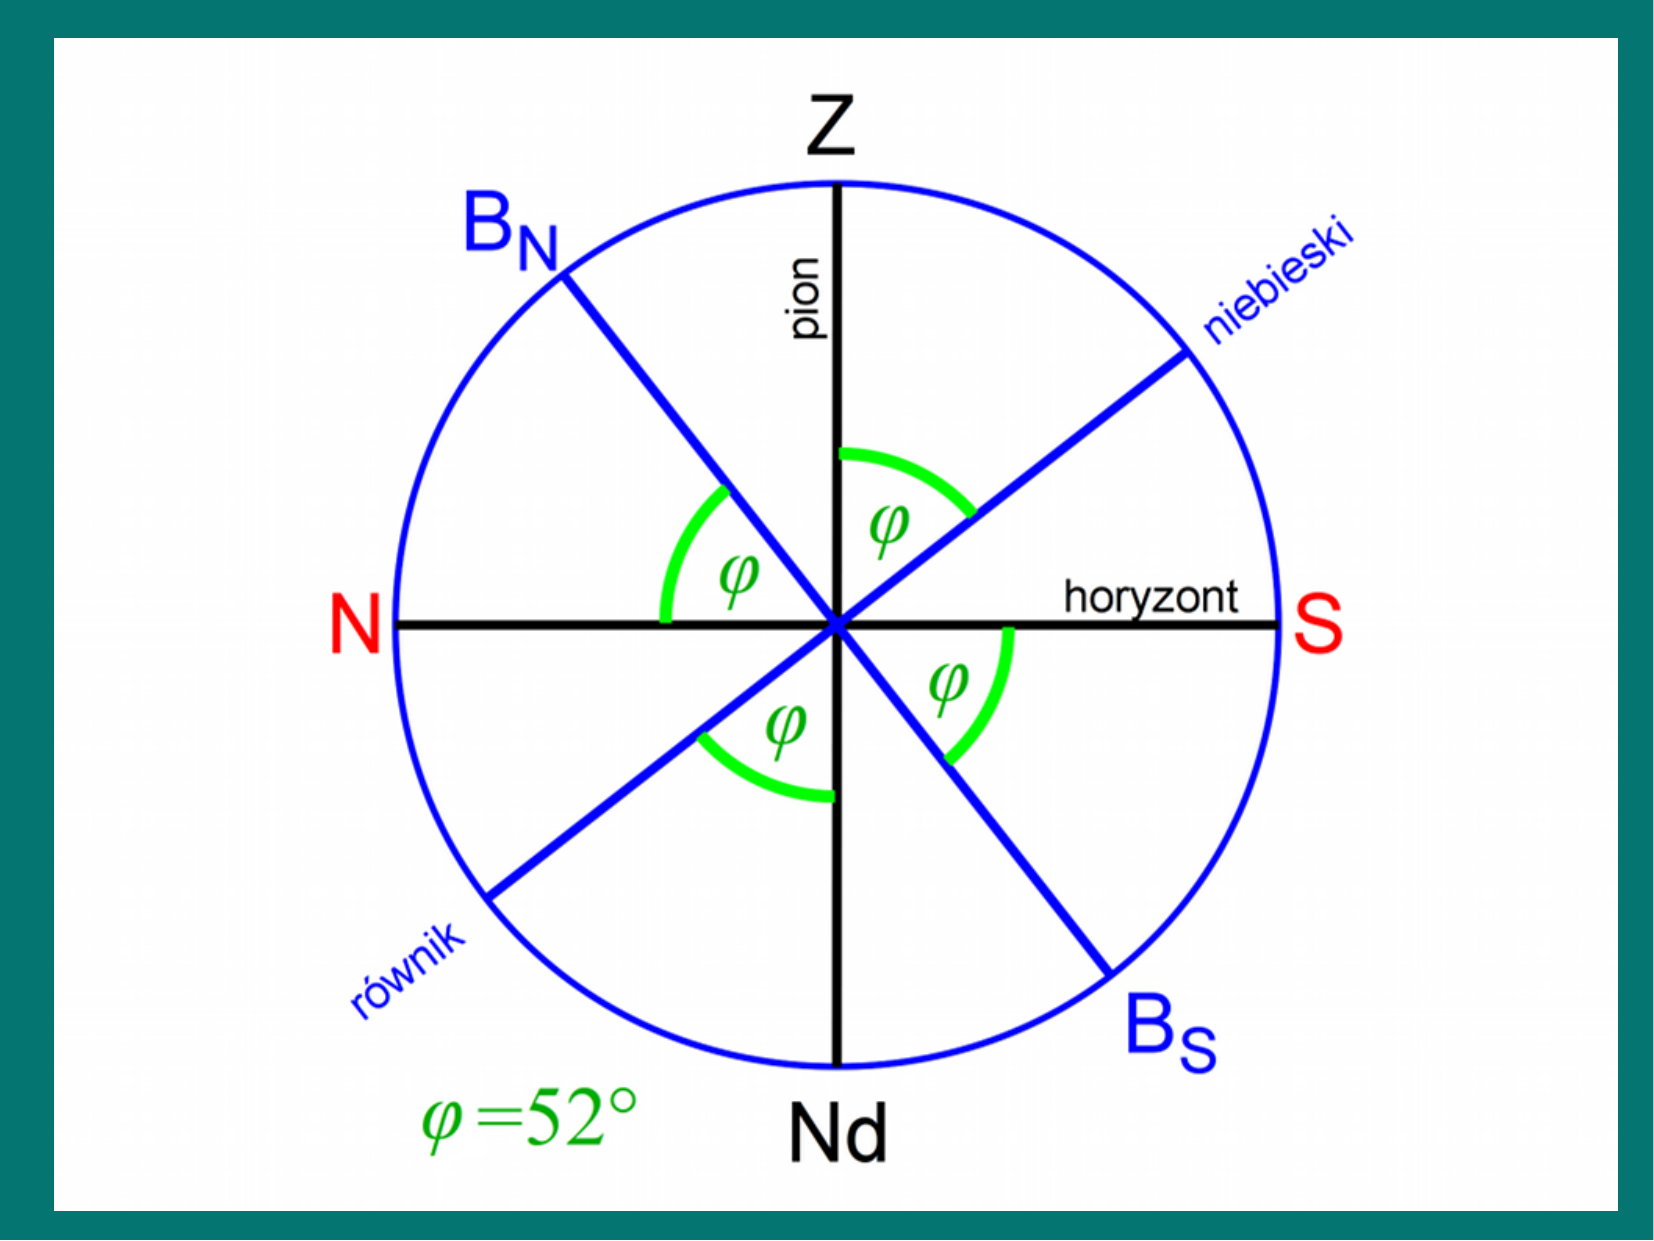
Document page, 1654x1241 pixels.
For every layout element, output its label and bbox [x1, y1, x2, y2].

picture [54, 38, 1618, 1211]
